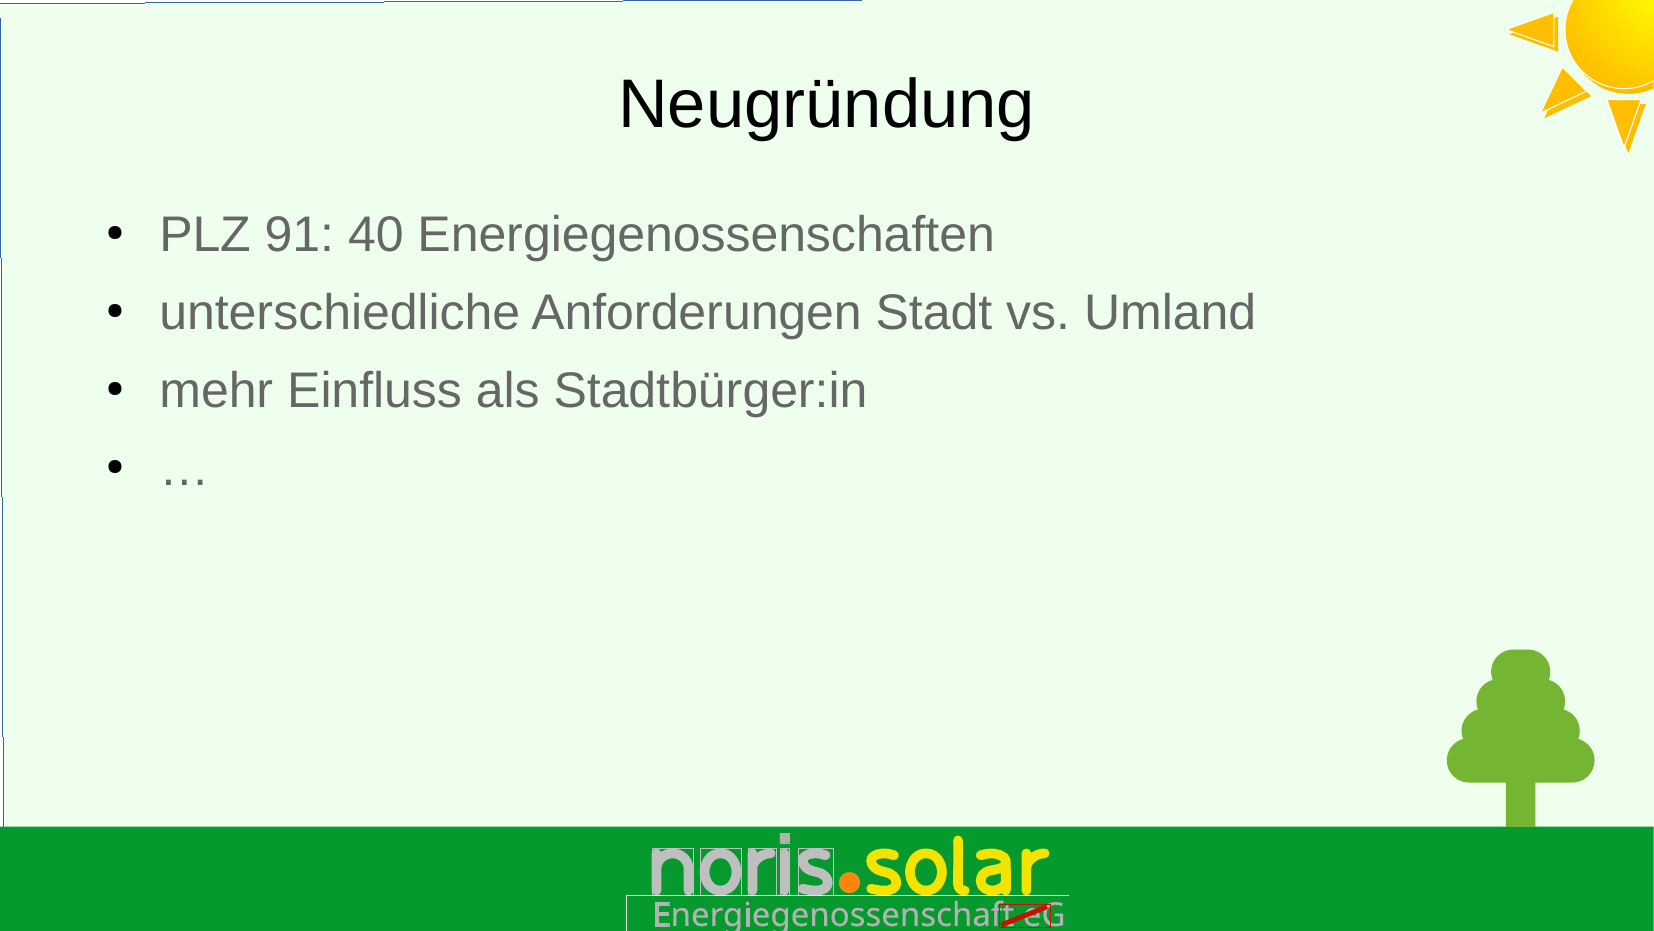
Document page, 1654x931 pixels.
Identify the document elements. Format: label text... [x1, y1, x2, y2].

list PLZ 91: 40 Energiegenossenschaften unterschiedliche Anforderungen Stadt vs. Umland mehr Einfluss als Stadtbürger:in … [88, 206, 1565, 768]
title Neugründung [88, 29, 1565, 178]
